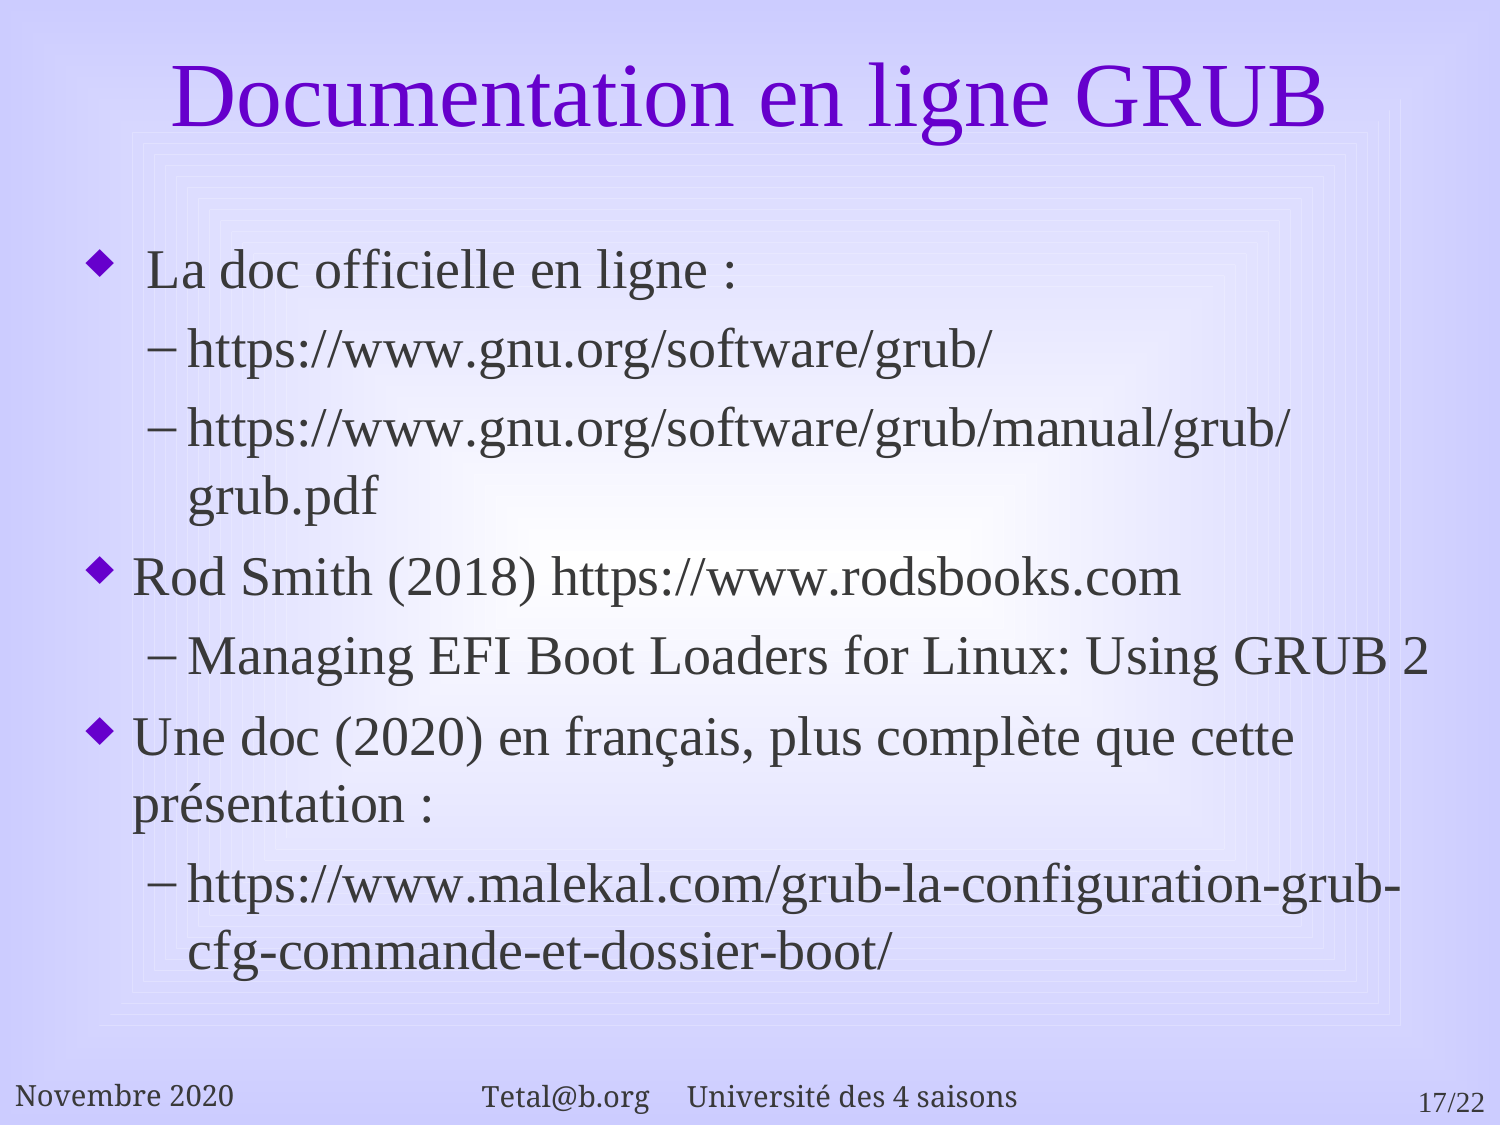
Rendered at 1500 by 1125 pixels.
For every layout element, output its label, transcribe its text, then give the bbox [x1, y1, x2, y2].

title Documentation en ligne GRUB [94, 2, 1430, 178]
list La doc officielle en ligne : https://www.gnu.org/software/grub/ https://www.gnu.org/software/grub/manual/grub/grub.pdf Rod Smith (2018) https://www.rodsbooks.com Managing EFI Boot Loaders for Linux: Using GRUB 2 Une doc (2020) en français, plus complète que cette présentation : https://www.malekal.com/grub-la-configuration-grub-cfg-commande-et-dossier-boot/ [70, 224, 1453, 1016]
